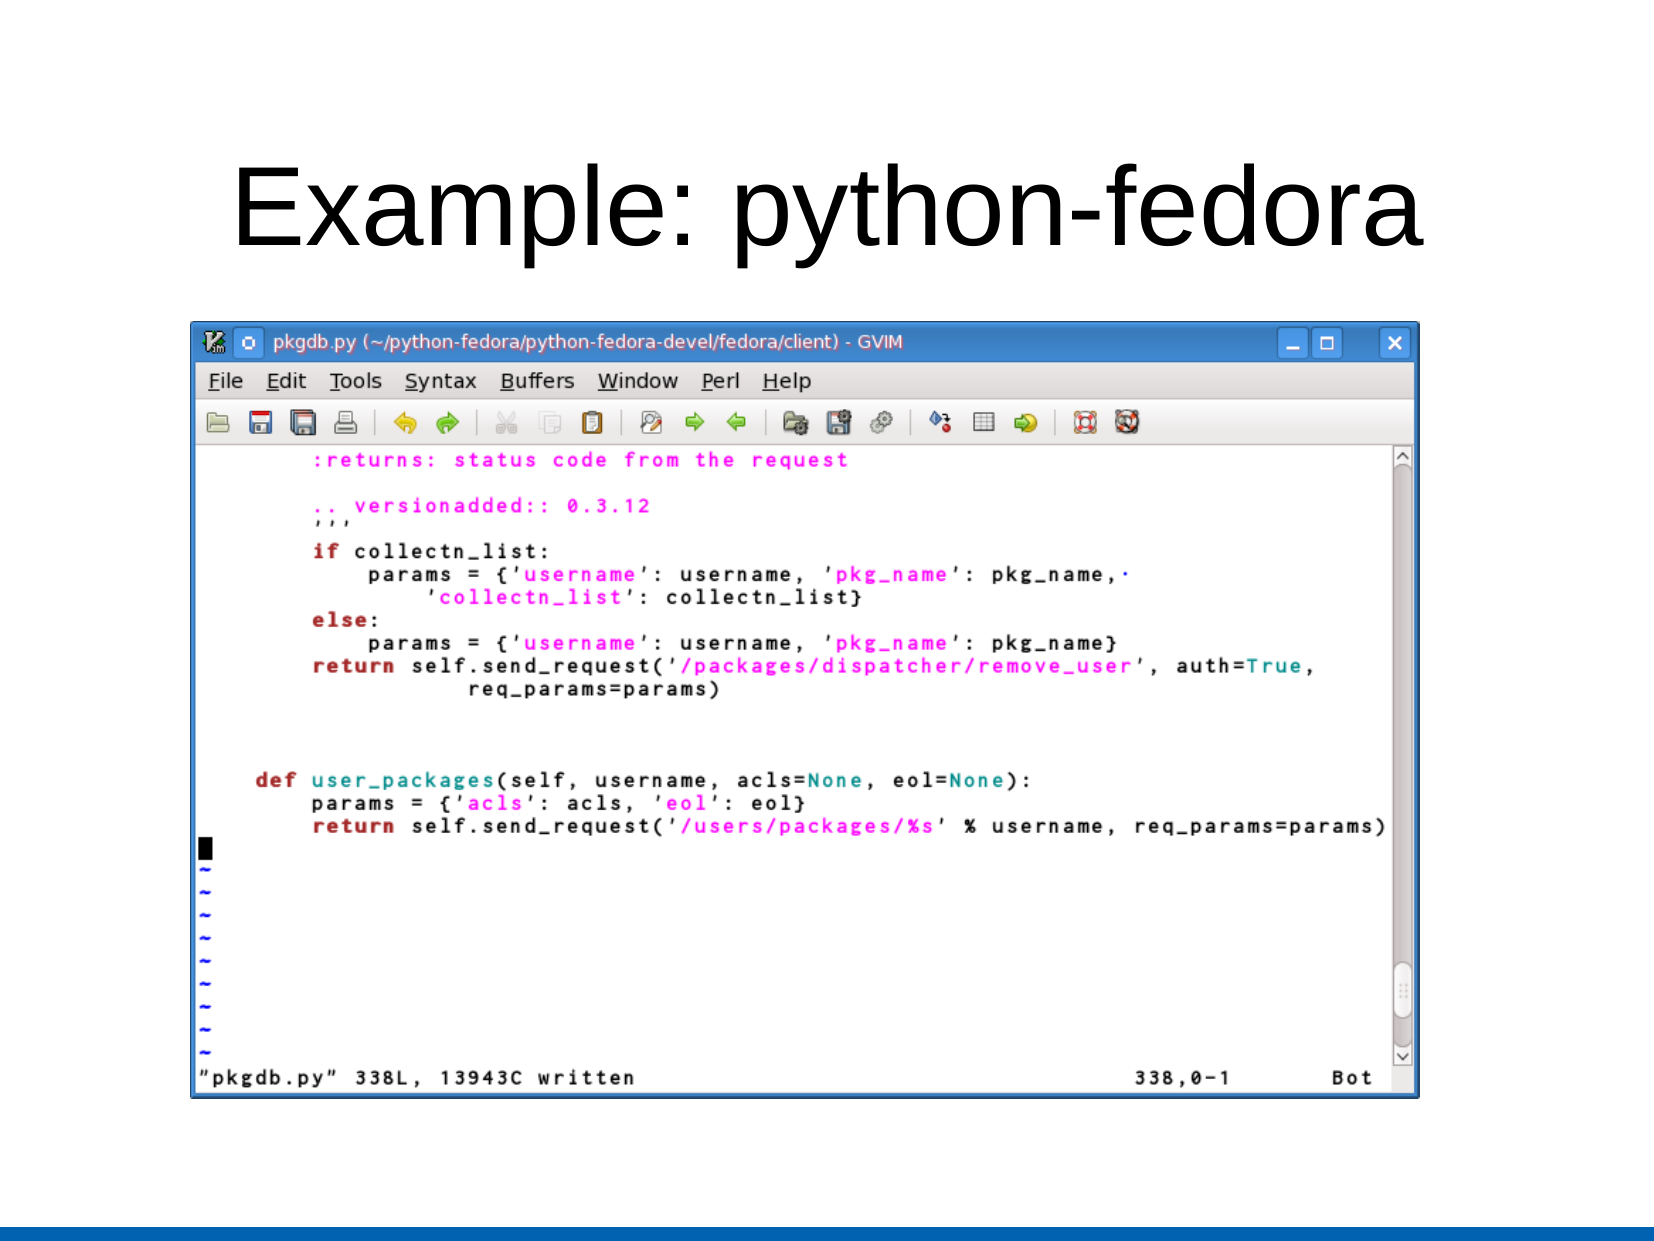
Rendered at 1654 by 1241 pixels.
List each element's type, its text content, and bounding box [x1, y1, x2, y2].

title Example: python-fedora [121, 102, 1533, 311]
picture [190, 321, 1420, 1099]
